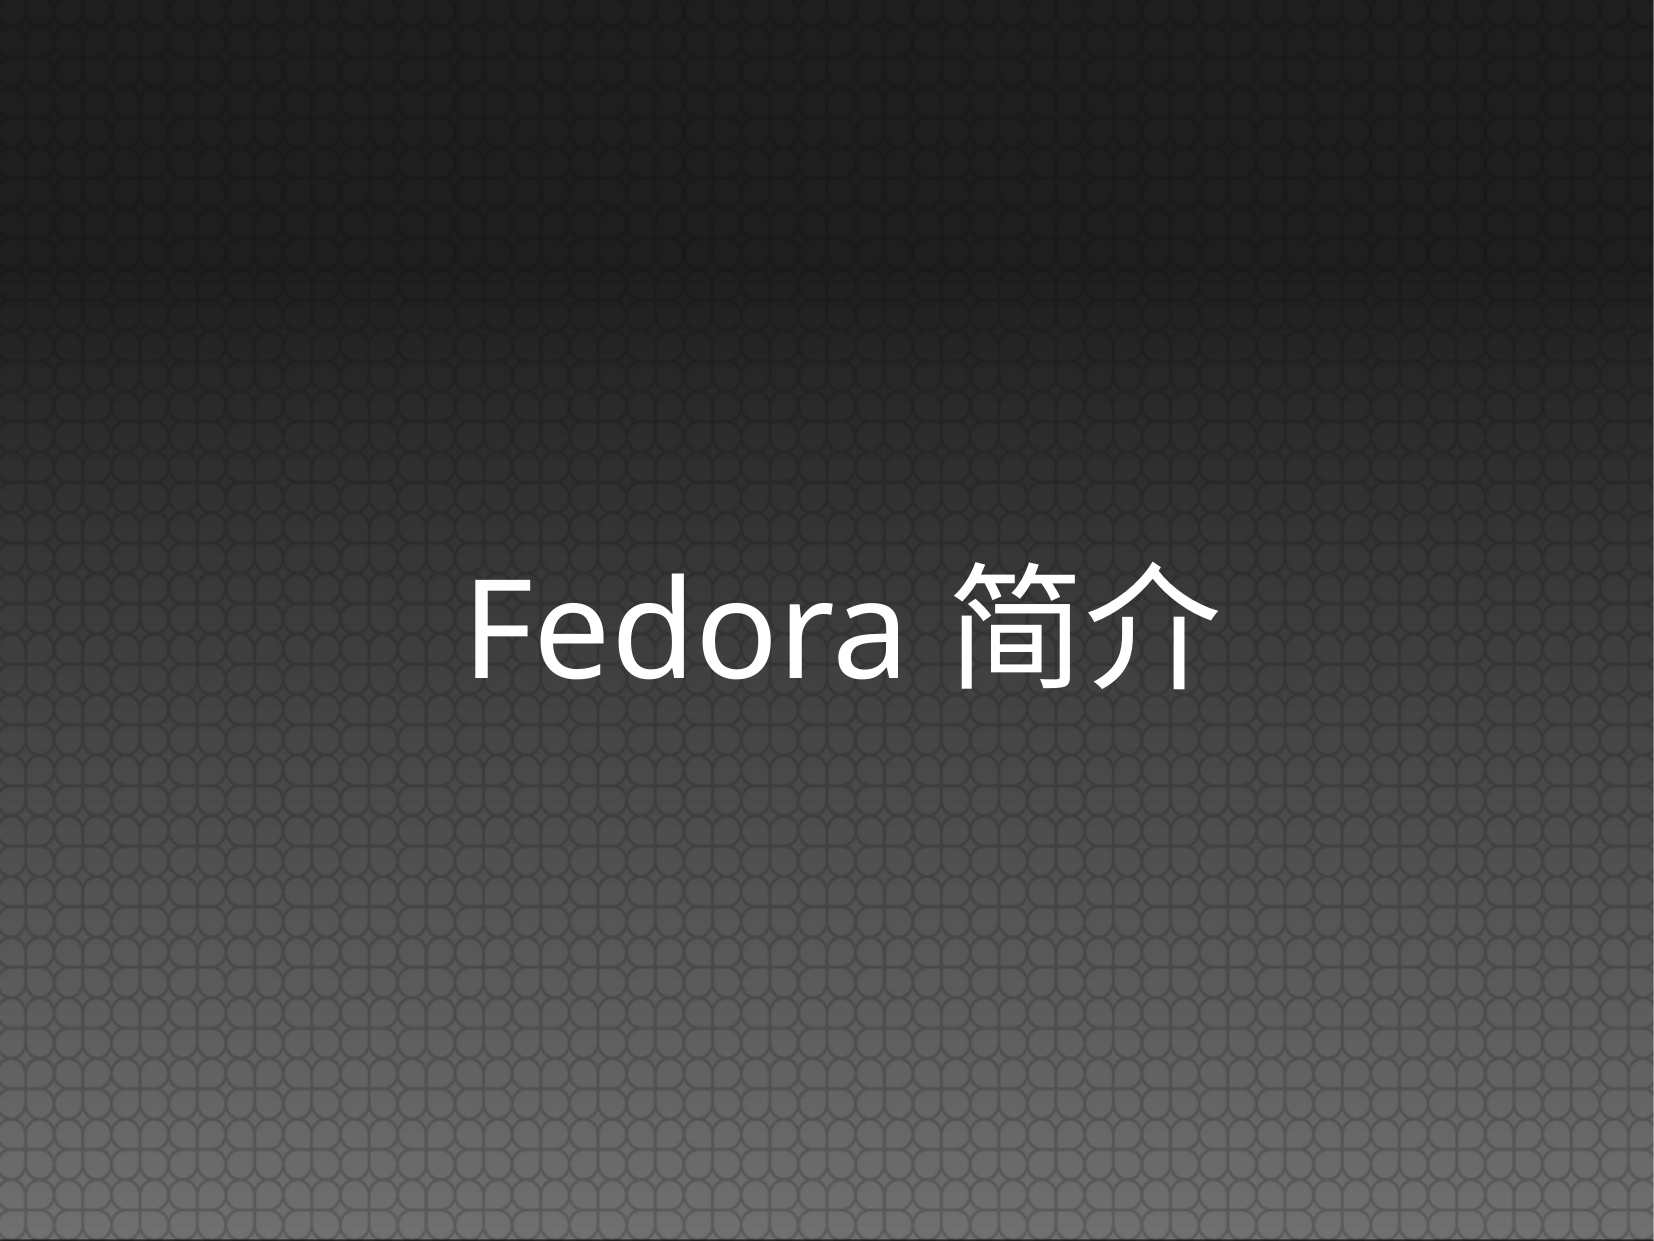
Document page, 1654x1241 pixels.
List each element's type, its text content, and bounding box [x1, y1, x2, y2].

picture [0, 0, 1654, 1241]
title Fedora简介 [0, 479, 1637, 759]
